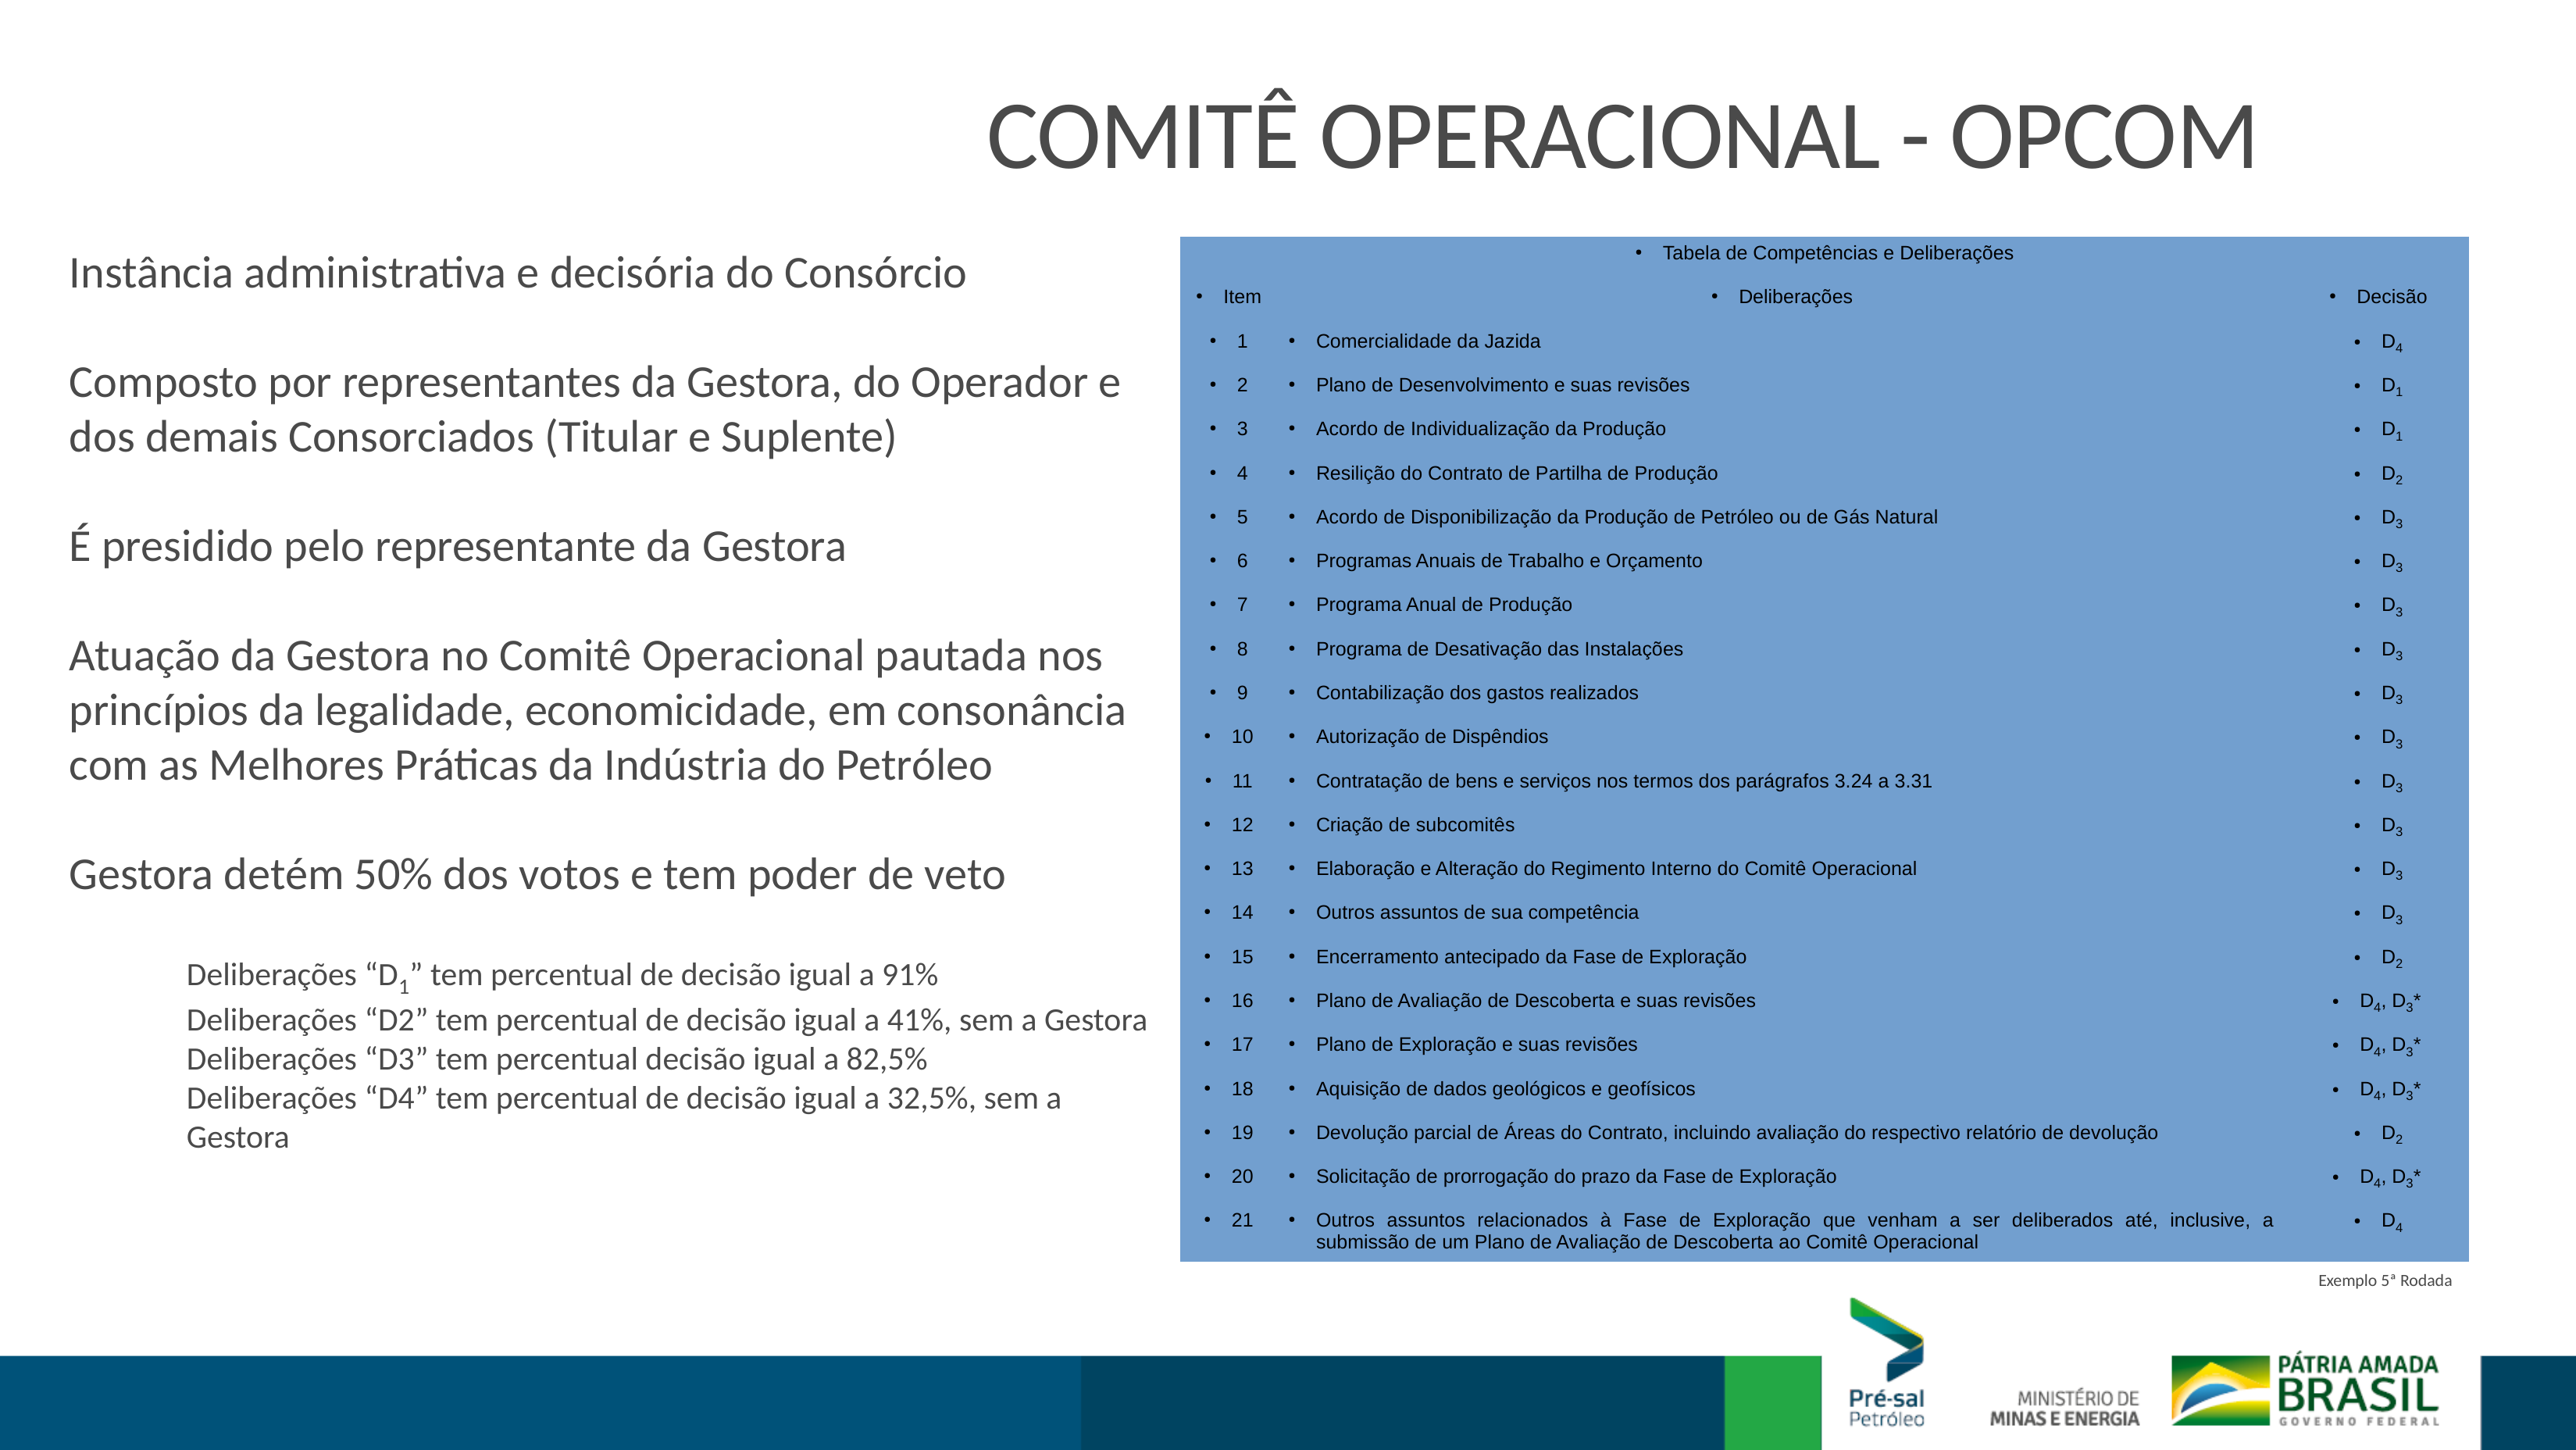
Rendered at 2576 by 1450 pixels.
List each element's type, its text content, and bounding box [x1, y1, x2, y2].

table_cell Devolução parcial de Áreas do Contrato, incluindo avaliação do respectivo relatório de devolução [1277, 1116, 2287, 1159]
table_cell Programa Anual de Produção [1277, 588, 2287, 632]
table_cell Resilição do Contrato de Partilha de Produção [1277, 456, 2287, 500]
table_cell D4, D3* [2287, 984, 2469, 1028]
table_cell 13 [1180, 852, 1277, 896]
table_cell 7 [1180, 588, 1277, 632]
table_cell D2 [2287, 456, 2469, 500]
table_cell D1 [2287, 412, 2469, 456]
table_cell Programa de Desativação das Instalações [1277, 632, 2287, 676]
table_cell 5 [1180, 500, 1277, 545]
table_cell Solicitação de prorrogação do prazo da Fase de Exploração [1277, 1159, 2287, 1204]
table_cell Acordo de Disponibilização da Produção de Petróleo ou de Gás Natural [1277, 500, 2287, 545]
table_cell Acordo de Individualização da Produção [1277, 412, 2287, 456]
table_cell Plano de Exploração e suas revisões [1277, 1028, 2287, 1072]
table_cell Outros assuntos de sua competência [1277, 896, 2287, 940]
table_cell D3 [2287, 588, 2469, 632]
table_cell D3 [2287, 500, 2469, 545]
table_cell 17 [1180, 1028, 1277, 1072]
table_cell Criação de subcomitês [1277, 808, 2287, 852]
text_box Instância administrativa e decisória do Consórcio Composto por representantes da Gestora, do Operador e dos demais Consorciados (Titular e Suplente) É presidido pelo representante da Gestora Atuação da Gestora no Comitê Operacional pautada nos princípios da legalidade, economicidade, em consonância com as Melhores Práticas da Indústria do Petróleo Gestora detém 50% dos votos e tem poder de veto Deliberações “D1” tem percentual de decisão igual a 91% Deliberações “D2” tem percentual de decisão igual a 41%, sem a Gestora Deliberações “D3” tem percentual decisão igual a 82,5% Deliberações “D4” tem percentual de decisão igual a 32,5%, sem a Gestora [58, 237, 1171, 1160]
table_cell D3 [2287, 720, 2469, 764]
table_cell 3 [1180, 412, 1277, 456]
table_cell Deliberações [1277, 280, 2287, 324]
table_cell Contabilização dos gastos realizados [1277, 676, 2287, 720]
table_cell D2 [2287, 1116, 2469, 1159]
table_cell 10 [1180, 720, 1277, 764]
table_cell D3 [2287, 545, 2469, 588]
text_box Comitê Operacional - OPCOM [985, 60, 2470, 188]
table_cell Aquisição de dados geológicos e geofísicos [1277, 1072, 2287, 1116]
table_cell 15 [1180, 940, 1277, 984]
table_header Tabela de Competências e Deliberações [1180, 237, 2469, 280]
table_cell D4 [2287, 324, 2469, 368]
table_cell D4 [2287, 1204, 2469, 1262]
table_cell D3 [2287, 764, 2469, 808]
table_cell 11 [1180, 764, 1277, 808]
table_cell Elaboração e Alteração do Regimento Interno do Comitê Operacional [1277, 852, 2287, 896]
table_cell Encerramento antecipado da Fase de Exploração [1277, 940, 2287, 984]
table_cell D3 [2287, 808, 2469, 852]
table_cell D4, D3* [2287, 1159, 2469, 1204]
table_cell D3 [2287, 852, 2469, 896]
table_cell Decisão [2287, 280, 2469, 324]
table_cell 6 [1180, 545, 1277, 588]
table_cell Programas Anuais de Trabalho e Orçamento [1277, 545, 2287, 588]
table_cell 14 [1180, 896, 1277, 940]
table_cell 19 [1180, 1116, 1277, 1159]
table_cell Contratação de bens e serviços nos termos dos parágrafos 3.24 a 3.31 [1277, 764, 2287, 808]
table_cell Plano de Desenvolvimento e suas revisões [1277, 368, 2287, 412]
table_cell D2 [2287, 940, 2469, 984]
text_box Exemplo 5ª Rodada [2307, 1262, 2467, 1296]
table_cell Comercialidade da Jazida [1277, 324, 2287, 368]
table_cell 2 [1180, 368, 1277, 412]
table_cell D1 [2287, 368, 2469, 412]
table_cell D4, D3* [2287, 1072, 2469, 1116]
table_cell 20 [1180, 1159, 1277, 1204]
table_cell 16 [1180, 984, 1277, 1028]
table_cell 1 [1180, 324, 1277, 368]
table_cell 8 [1180, 632, 1277, 676]
table_cell D4, D3* [2287, 1028, 2469, 1072]
table_cell Plano de Avaliação de Descoberta e suas revisões [1277, 984, 2287, 1028]
table_cell D3 [2287, 896, 2469, 940]
table_cell Outros assuntos relacionados à Fase de Exploração que venham a ser deliberados até, inclusive, a submissão de um Plano de Avaliação de Descoberta ao Comitê Operacional [1277, 1204, 2287, 1262]
table_cell D3 [2287, 676, 2469, 720]
table_cell Autorização de Dispêndios [1277, 720, 2287, 764]
table_cell 9 [1180, 676, 1277, 720]
table_cell D3 [2287, 632, 2469, 676]
table_cell 4 [1180, 456, 1277, 500]
table_cell 12 [1180, 808, 1277, 852]
table_cell 21 [1180, 1204, 1277, 1262]
table_cell Item [1180, 280, 1277, 324]
table_cell 18 [1180, 1072, 1277, 1116]
